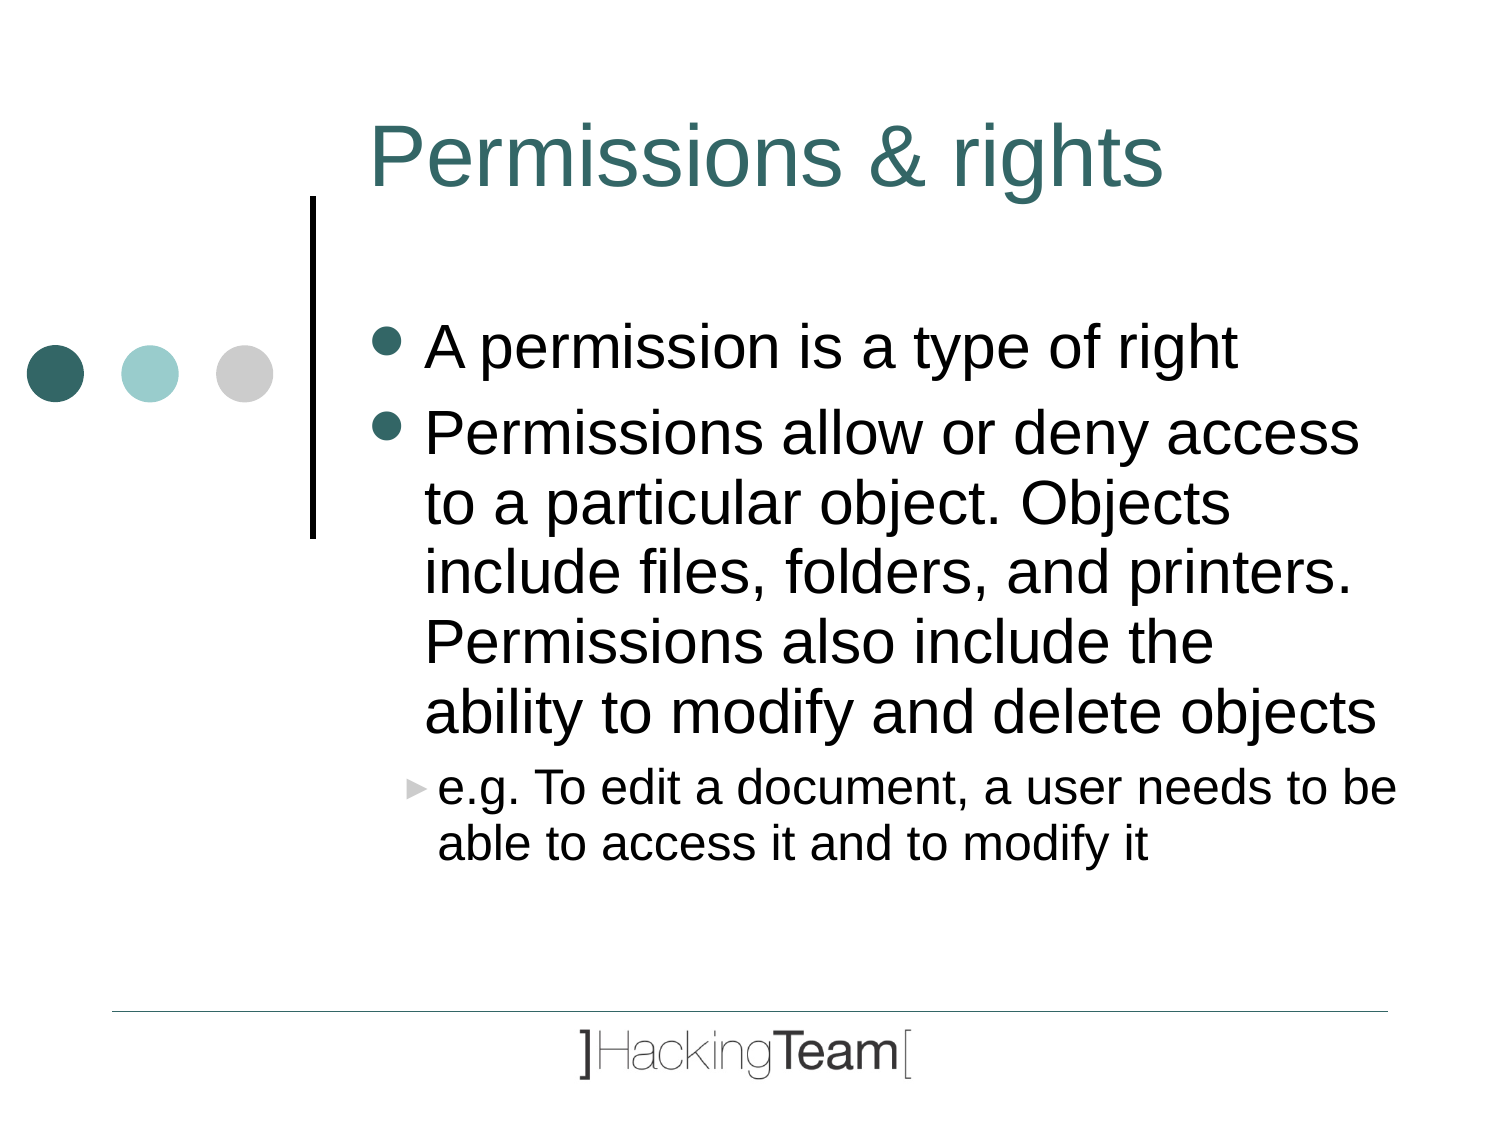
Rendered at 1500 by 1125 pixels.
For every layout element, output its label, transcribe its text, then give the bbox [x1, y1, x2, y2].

list A permission is a type of right Permissions allow or deny access to a particular object. Objects include files, folders, and printers. Permissions also include the ability to modify and delete objects e.g. To edit a document, a user needs to be able to access it and to modify it [249, 312, 1401, 1041]
picture [574, 1041, 916, 1084]
title Permissions & rights [249, 38, 1401, 275]
